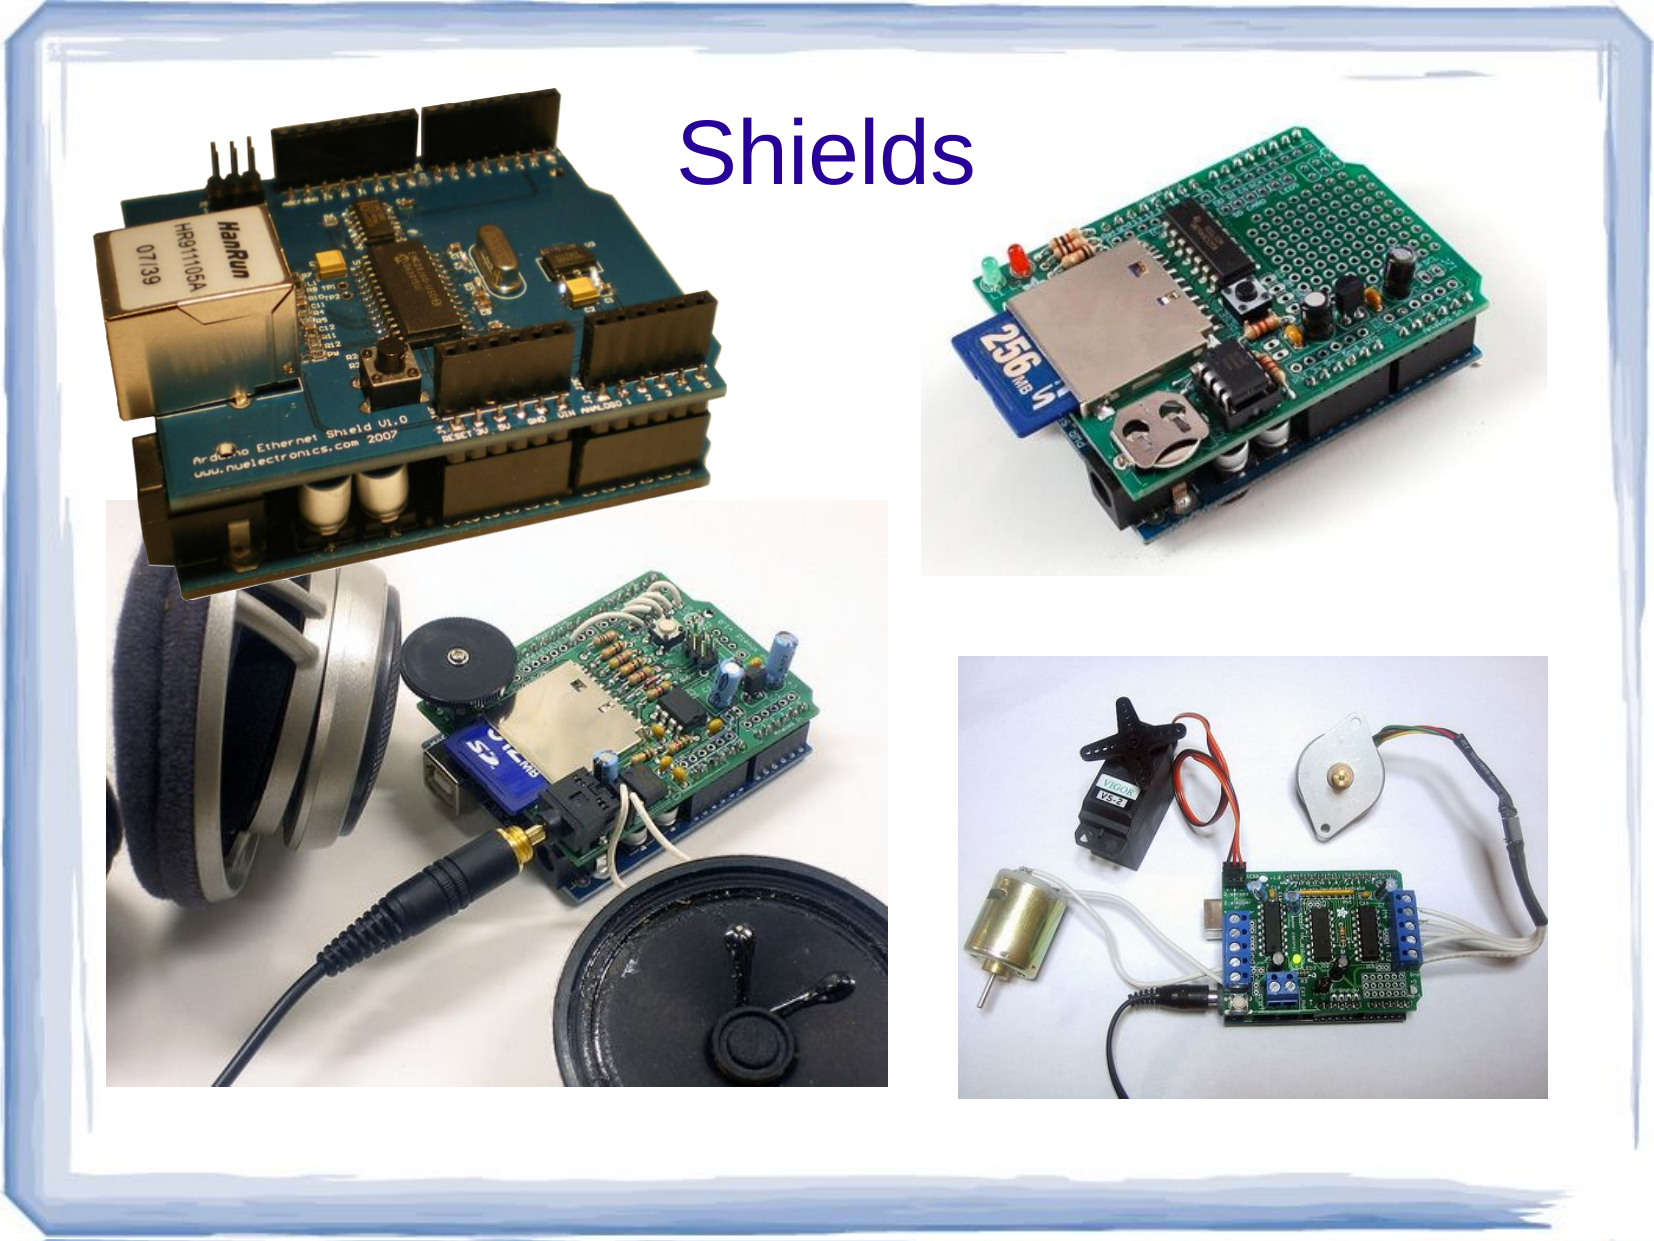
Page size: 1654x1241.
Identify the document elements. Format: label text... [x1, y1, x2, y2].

title Shields [82, 49, 1571, 257]
picture [0, 0, 1654, 1241]
